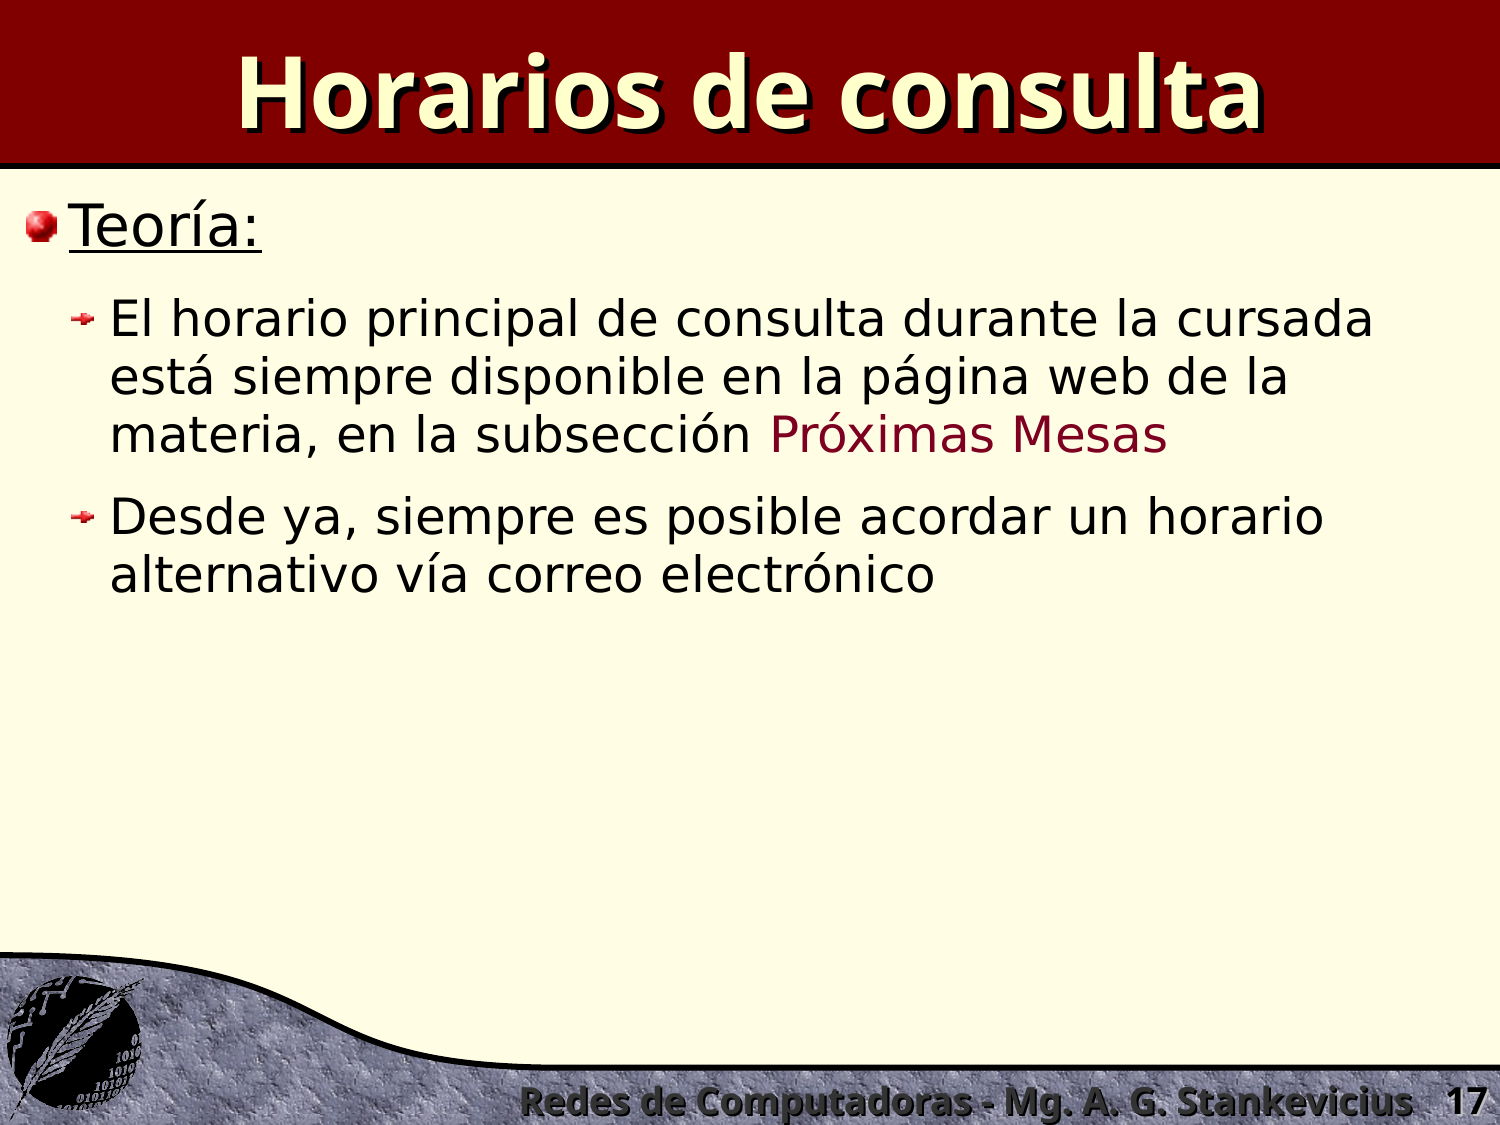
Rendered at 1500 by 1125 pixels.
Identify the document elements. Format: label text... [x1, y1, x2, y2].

picture [0, 959, 1500, 1125]
title Horarios de consulta [15, 5, 1485, 160]
list Teoría: El horario principal de consulta durante la cursada está siempre disponible en la página web de la materia, en la subsección Próximas Mesas Desde ya, siempre es posible acordar un horario alternativo vía correo electrónico [11, 192, 1486, 924]
picture [1047, 1100, 1054, 1110]
picture [790, 1100, 795, 1110]
